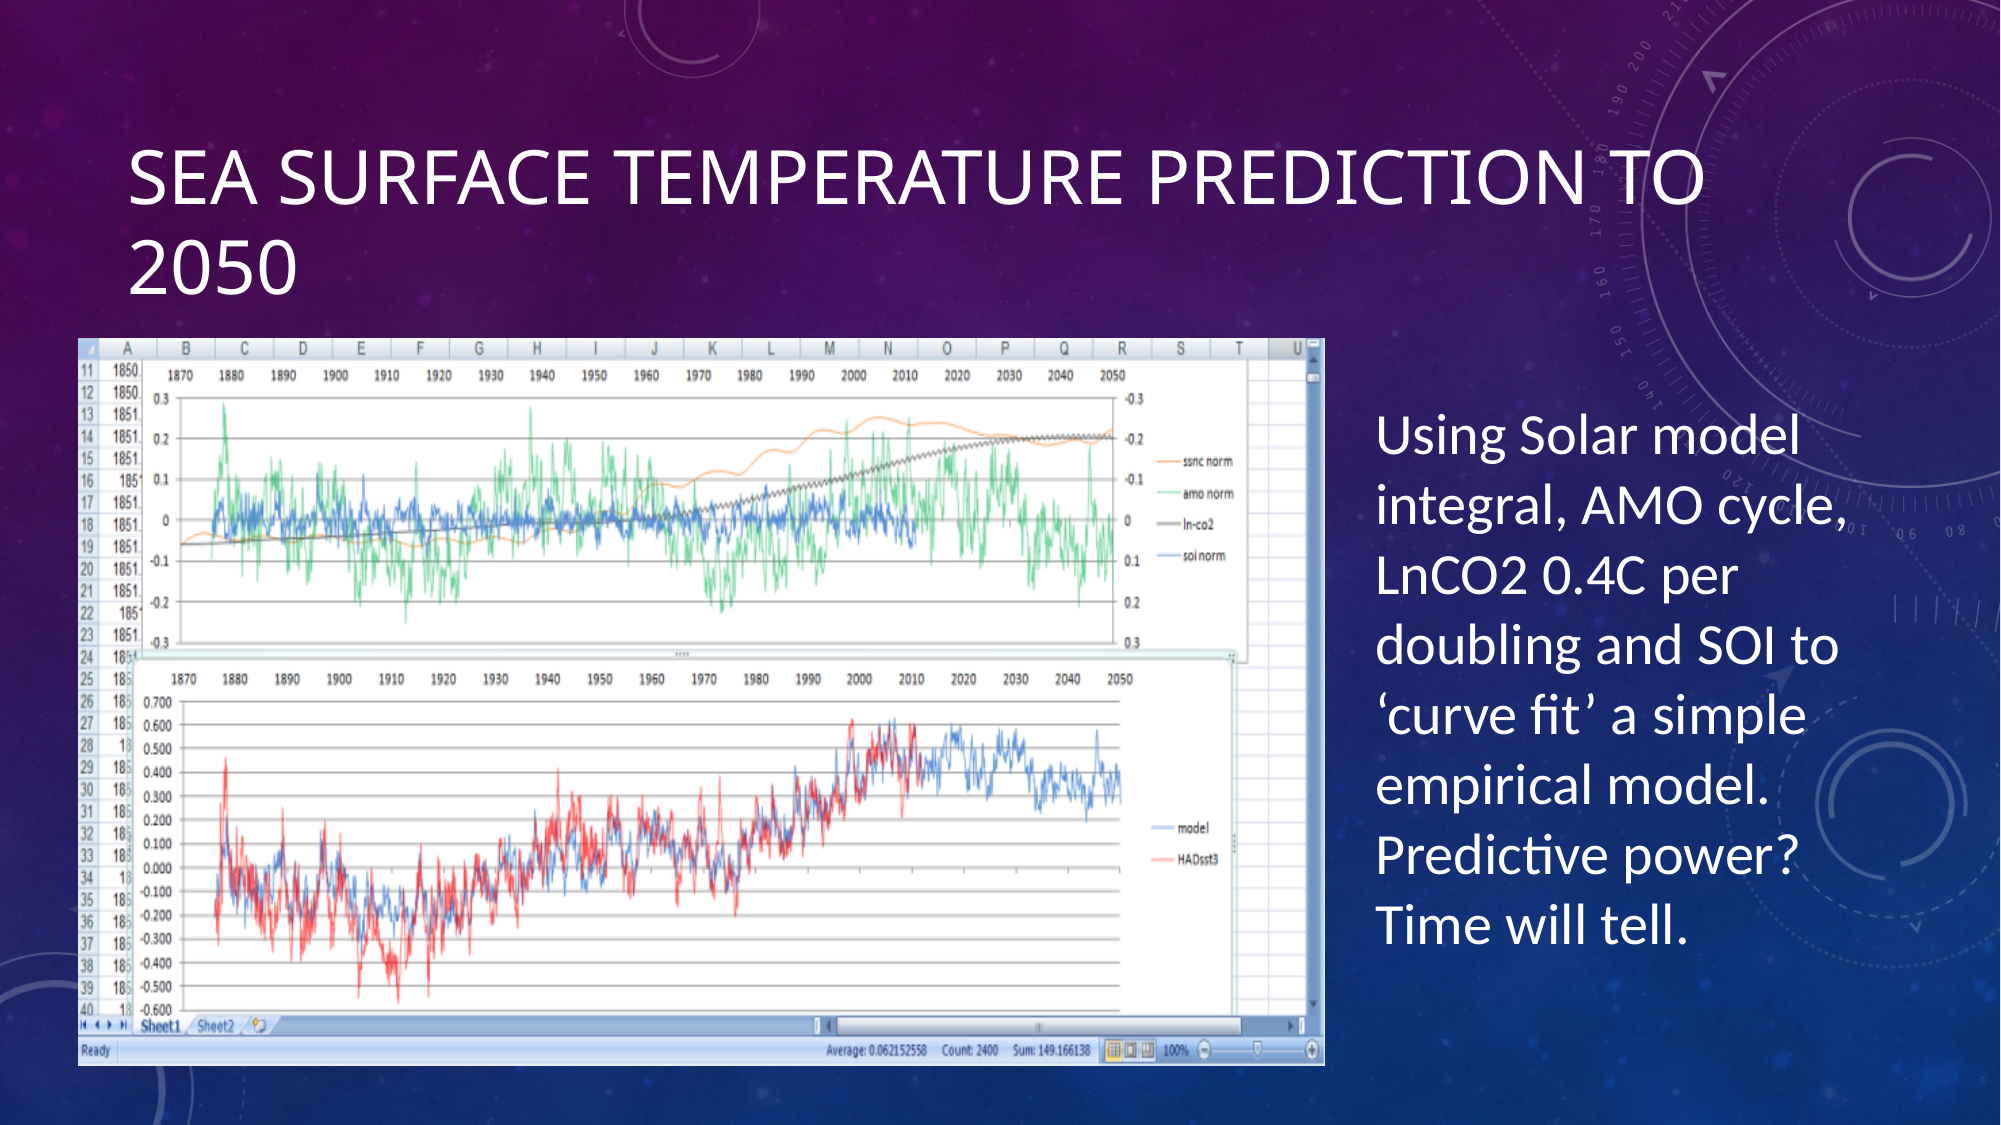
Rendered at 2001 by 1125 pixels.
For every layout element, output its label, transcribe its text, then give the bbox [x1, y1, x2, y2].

picture [0, 0, 2001, 1125]
text_box Using Solar model integral, AMO cycle, LnCO2 0.4C per doubling and SOI to ‘curve fit’ a simple empirical model. Predictive power? Time will tell. [1360, 388, 1893, 964]
title Sea surface temperature prediction to 2050 [112, 99, 1775, 339]
